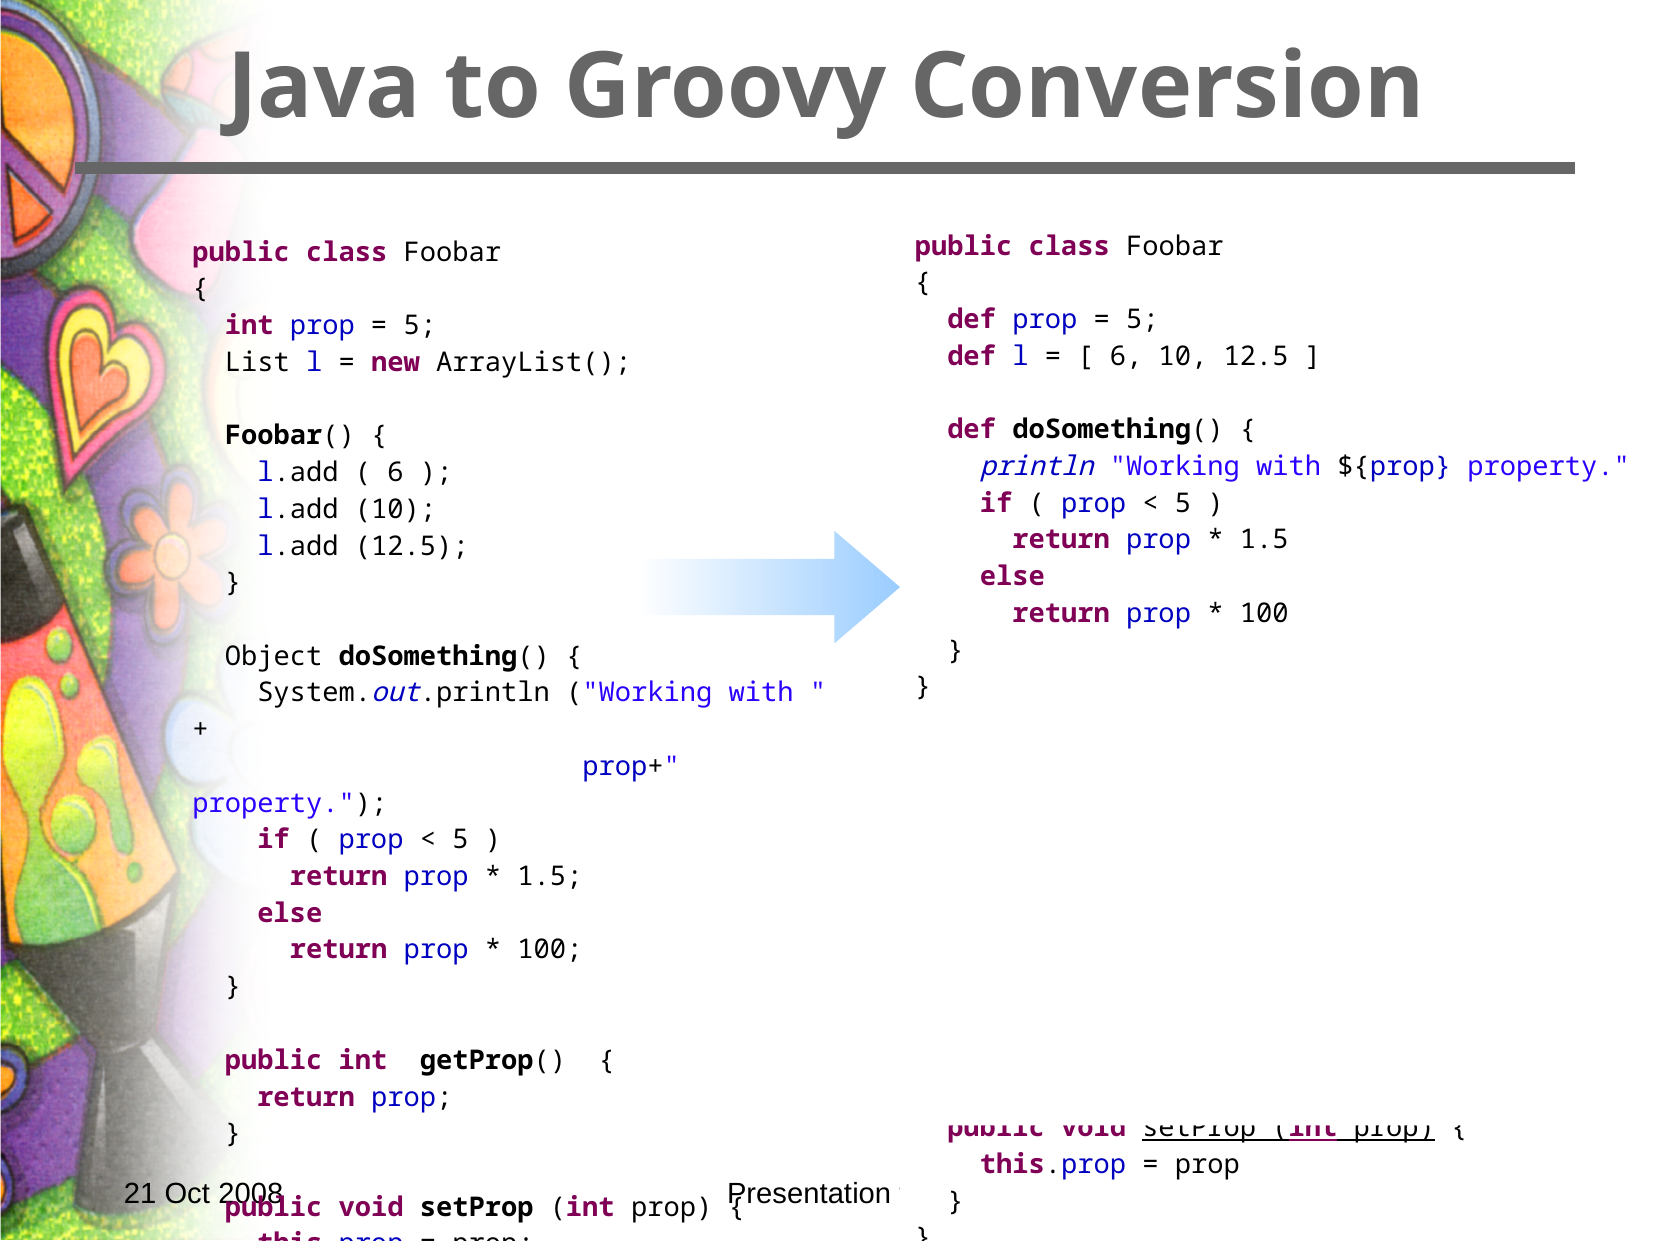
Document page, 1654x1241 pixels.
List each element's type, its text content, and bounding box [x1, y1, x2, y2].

text_box public class Foobar { def prop = 5; def l = [ 6, 10, 12.5 ] def doSomething() { println "Working with ${prop} property." if ( prop < 5 ) return prop * 1.5 else return prop * 100 } } [900, 218, 1651, 1126]
picture [0, 0, 413, 1240]
title Java to Groovy Conversion [82, 0, 1571, 186]
text_box [853, 546, 900, 628]
text_box public class Foobar { int prop = 5; List l = new ArrayList(); Foobar() { l.add ( 6 ); l.add (10); l.add (12.5); } Object doSomething() { System.out.println ("Working with " + prop+" property."); if ( prop < 5 ) return prop * 1.5; else return prop * 100; } public int getProp() { return prop; } public void setProp (int prop) { this.prop = prop; } } [177, 225, 853, 1122]
